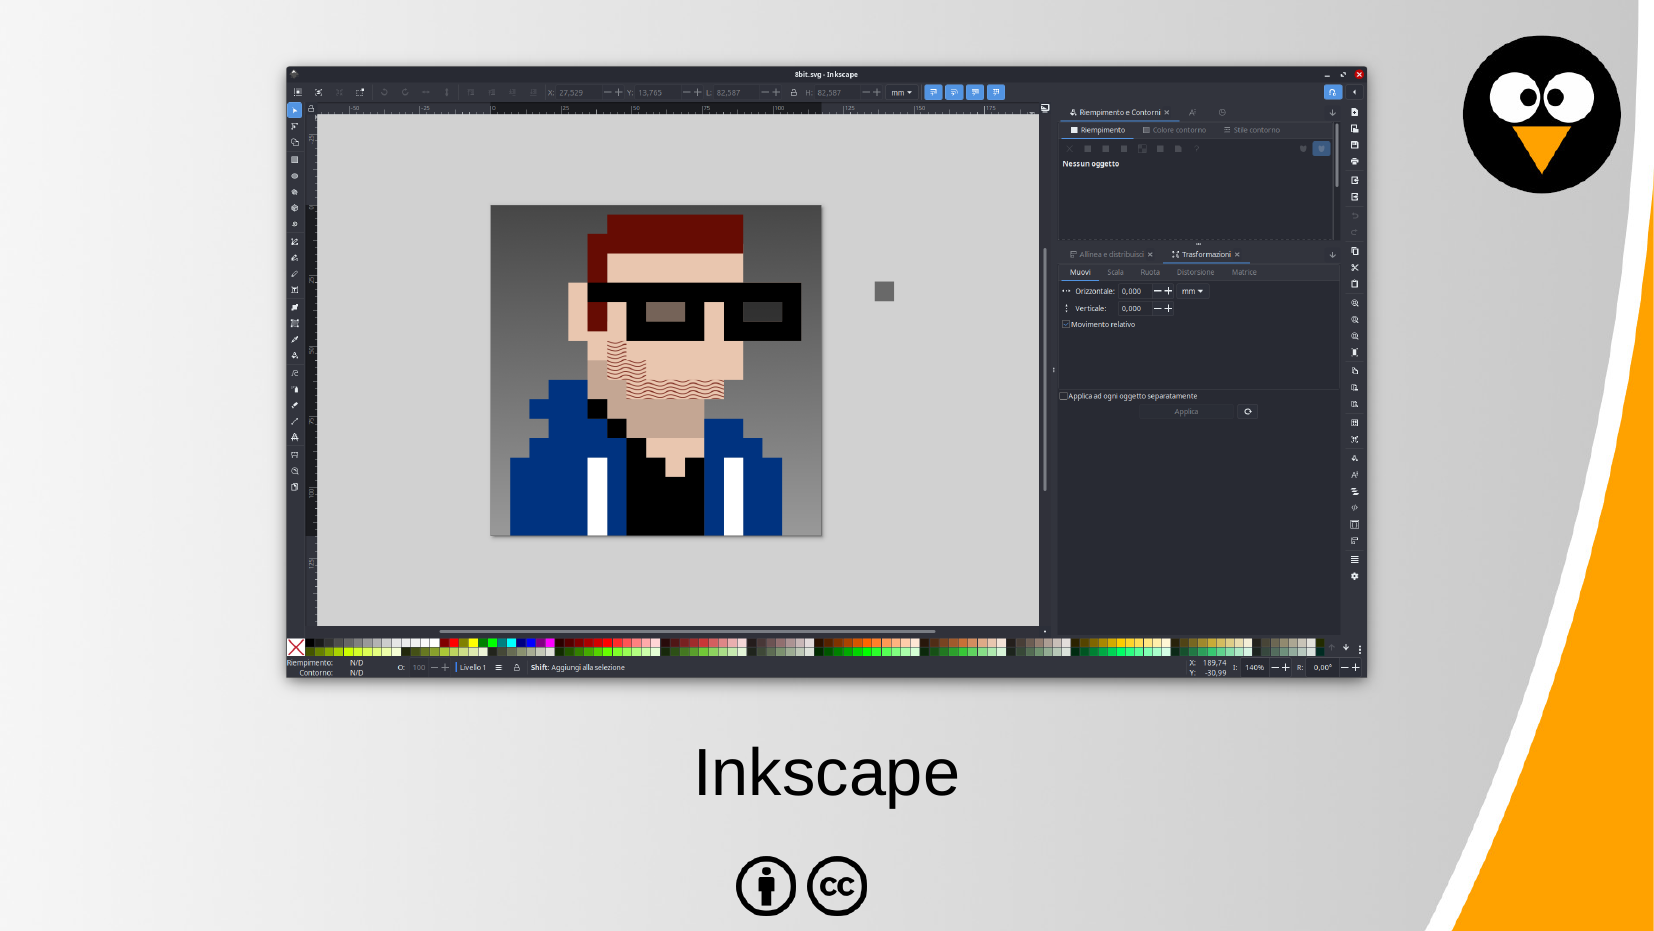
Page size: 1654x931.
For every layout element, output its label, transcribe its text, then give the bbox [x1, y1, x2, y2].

subtitle Inkscape [82, 90, 1571, 811]
picture [0, 0, 1654, 931]
